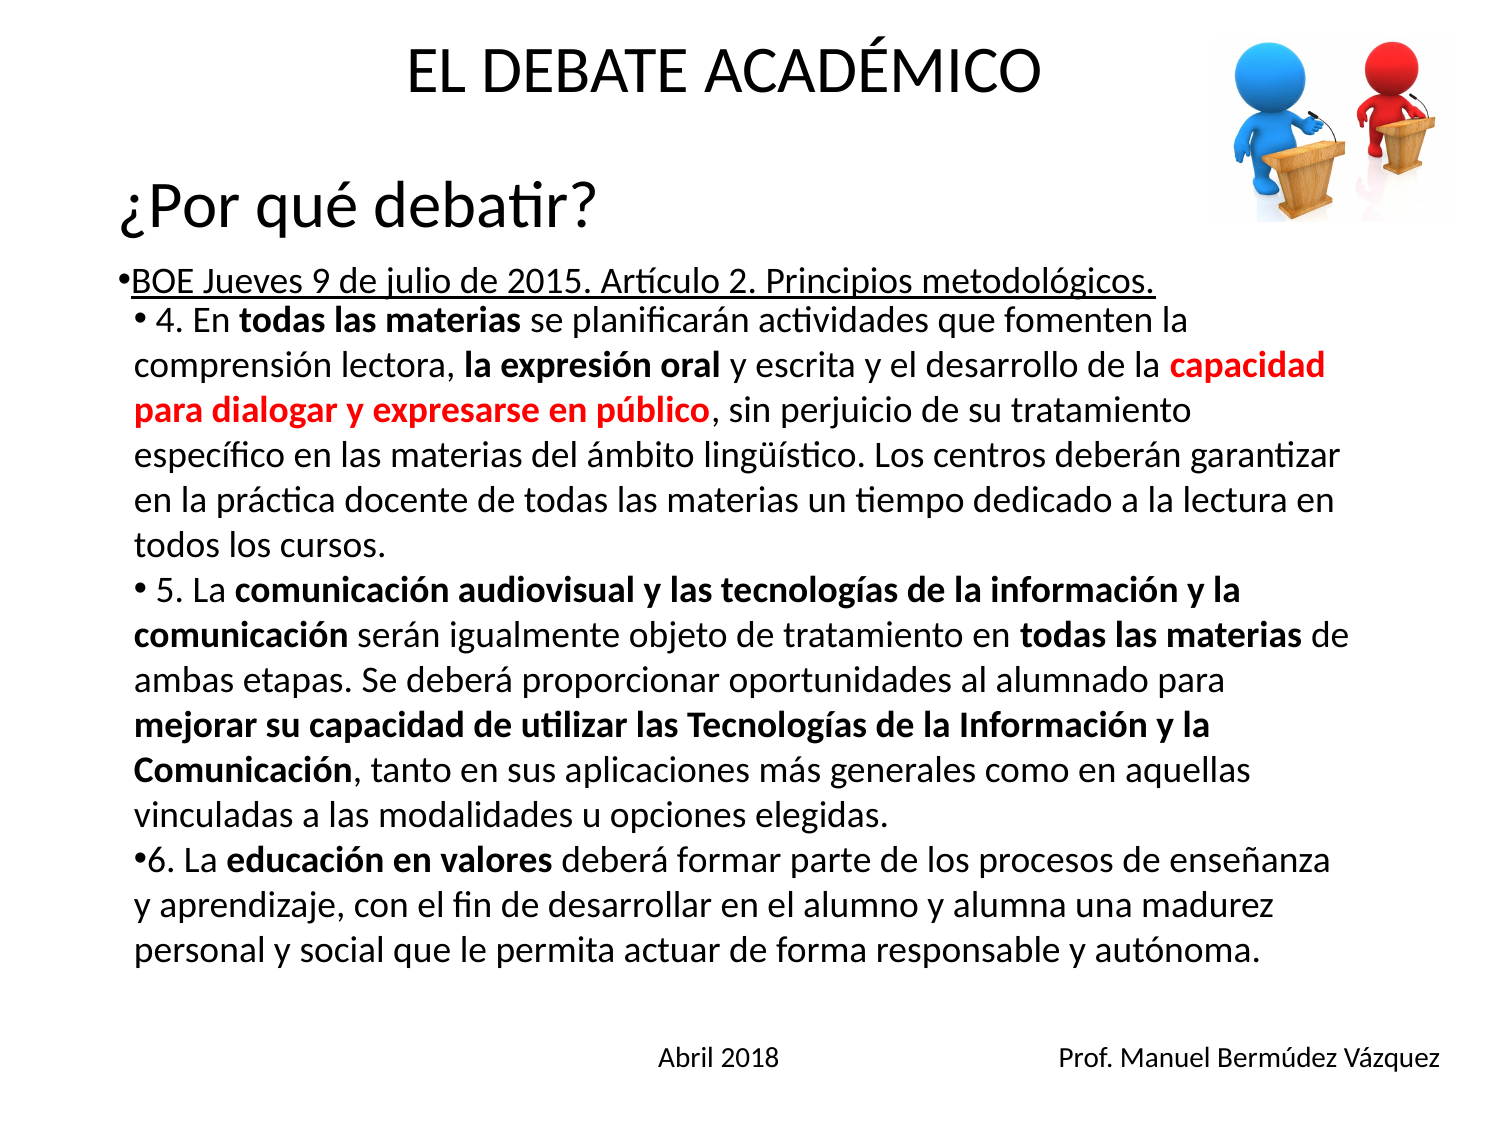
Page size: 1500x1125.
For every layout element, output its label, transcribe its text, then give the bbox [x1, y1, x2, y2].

text_box ¿Por qué debatir? [103, 152, 647, 248]
text_box BOE Jueves 9 de julio de 2015. Artículo 2. Principios metodológicos. [103, 248, 1325, 310]
text_box 4. En todas las materias se planificarán actividades que fomenten la comprensión lectora, la expresión oral y escrita y el desarrollo de la capacidad para dialogar y expresarse en público, sin perjuicio de su tratamiento específico en las materias del ámbito lingüístico. Los centros deberán garantizar en la práctica docente de todas las materias un tiempo dedicado a la lectura en todos los cursos. 5. La comunicación audiovisual y las tecnologías de la información y la comunicación serán igualmente objeto de tratamiento en todas las materias de ambas etapas. Se deberá proporcionar oportunidades al alumnado para mejorar su capacidad de utilizar las Tecnologías de la Información y la Comunicación, tanto en sus aplicaciones más generales como en aquellas vinculadas a las modalidades u opciones elegidas. 6. La educación en valores deberá formar parte de los procesos de enseñanza y aprendizaje, con el fin de desarrollar en el alumno y alumna una madurez personal y social que le permita actuar de forma responsable y autónoma. [119, 287, 1366, 978]
